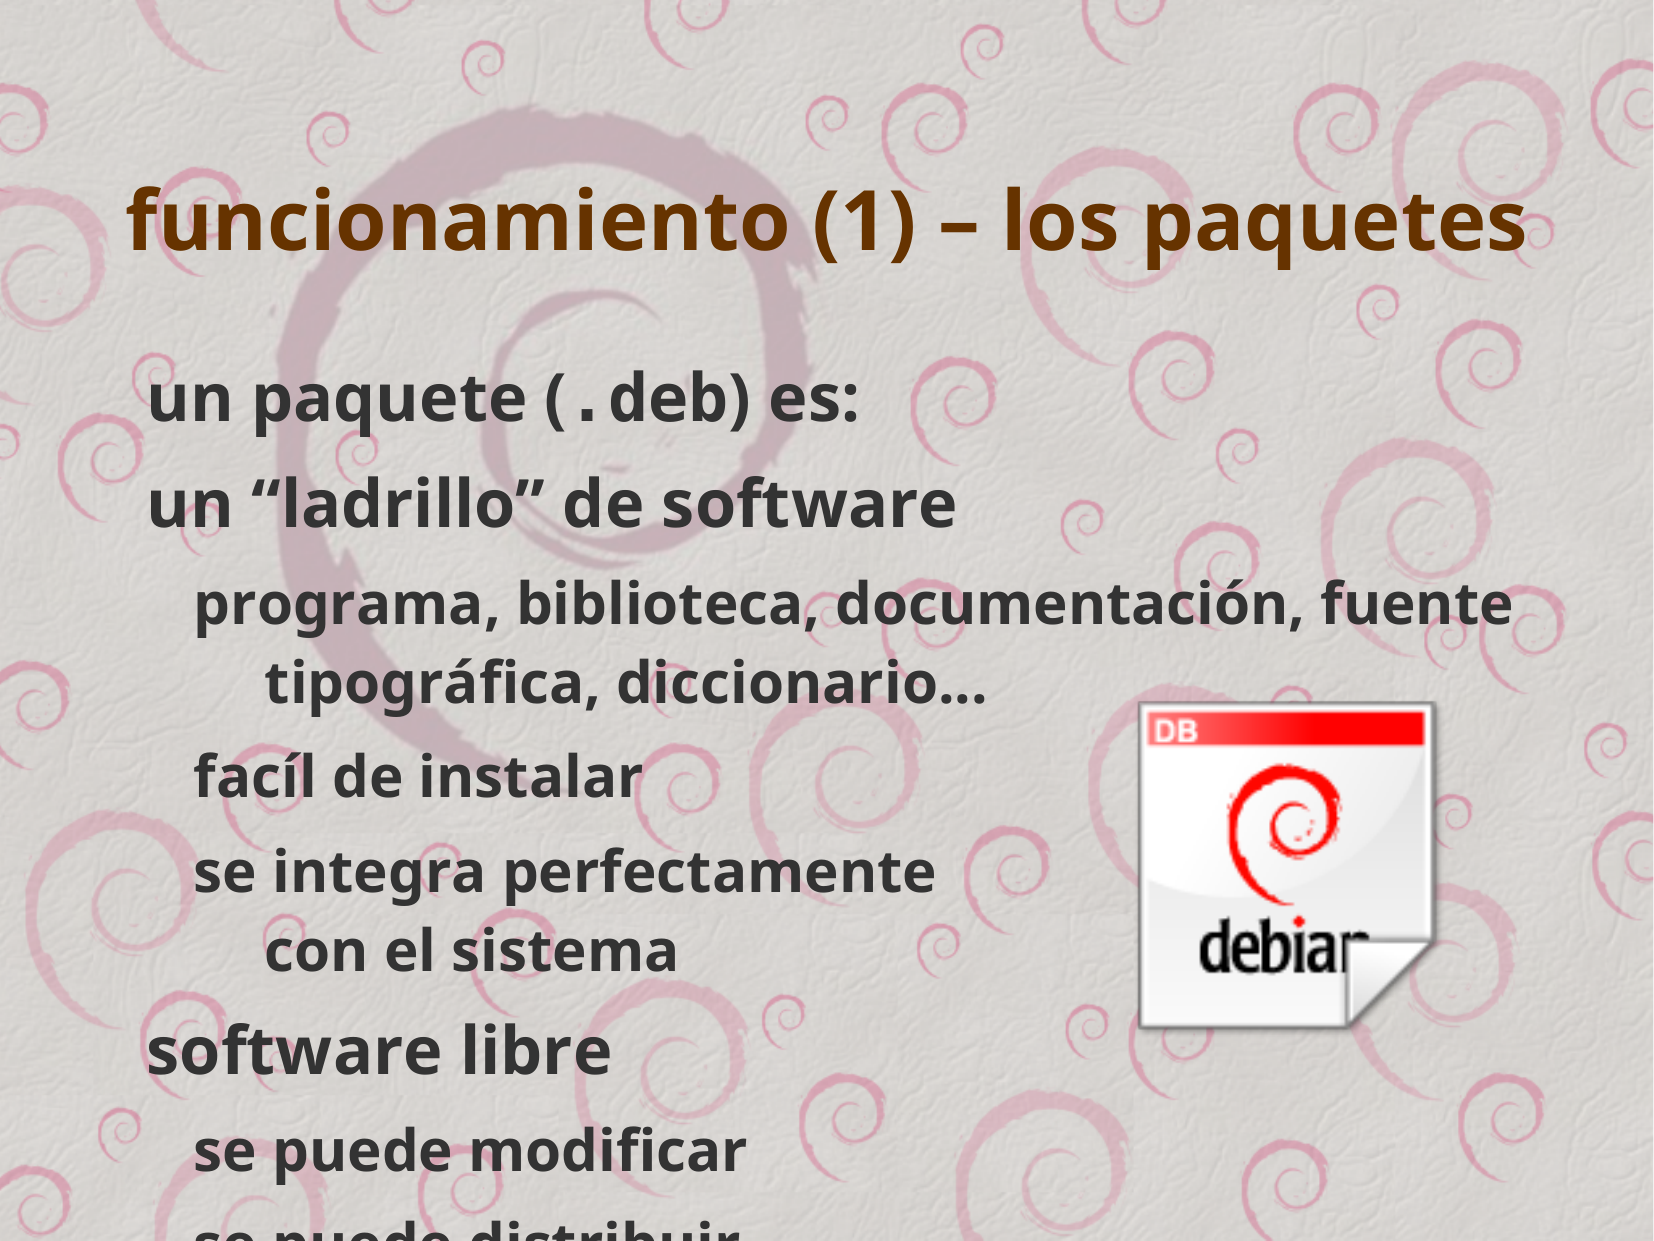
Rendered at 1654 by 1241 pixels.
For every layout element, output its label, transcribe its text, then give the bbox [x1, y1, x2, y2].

list un paquete (.deb) es: un “ladrillo” de software programa, biblioteca, documentación, fuente tipográfica, diccionario... facíl de instalar se integra perfectamente con el sistema software libre se puede modificar se puede distribuir [134, 350, 1516, 1160]
picture [0, 0, 1654, 1241]
title funcionamiento (1) – los paquetes [121, 114, 1534, 322]
